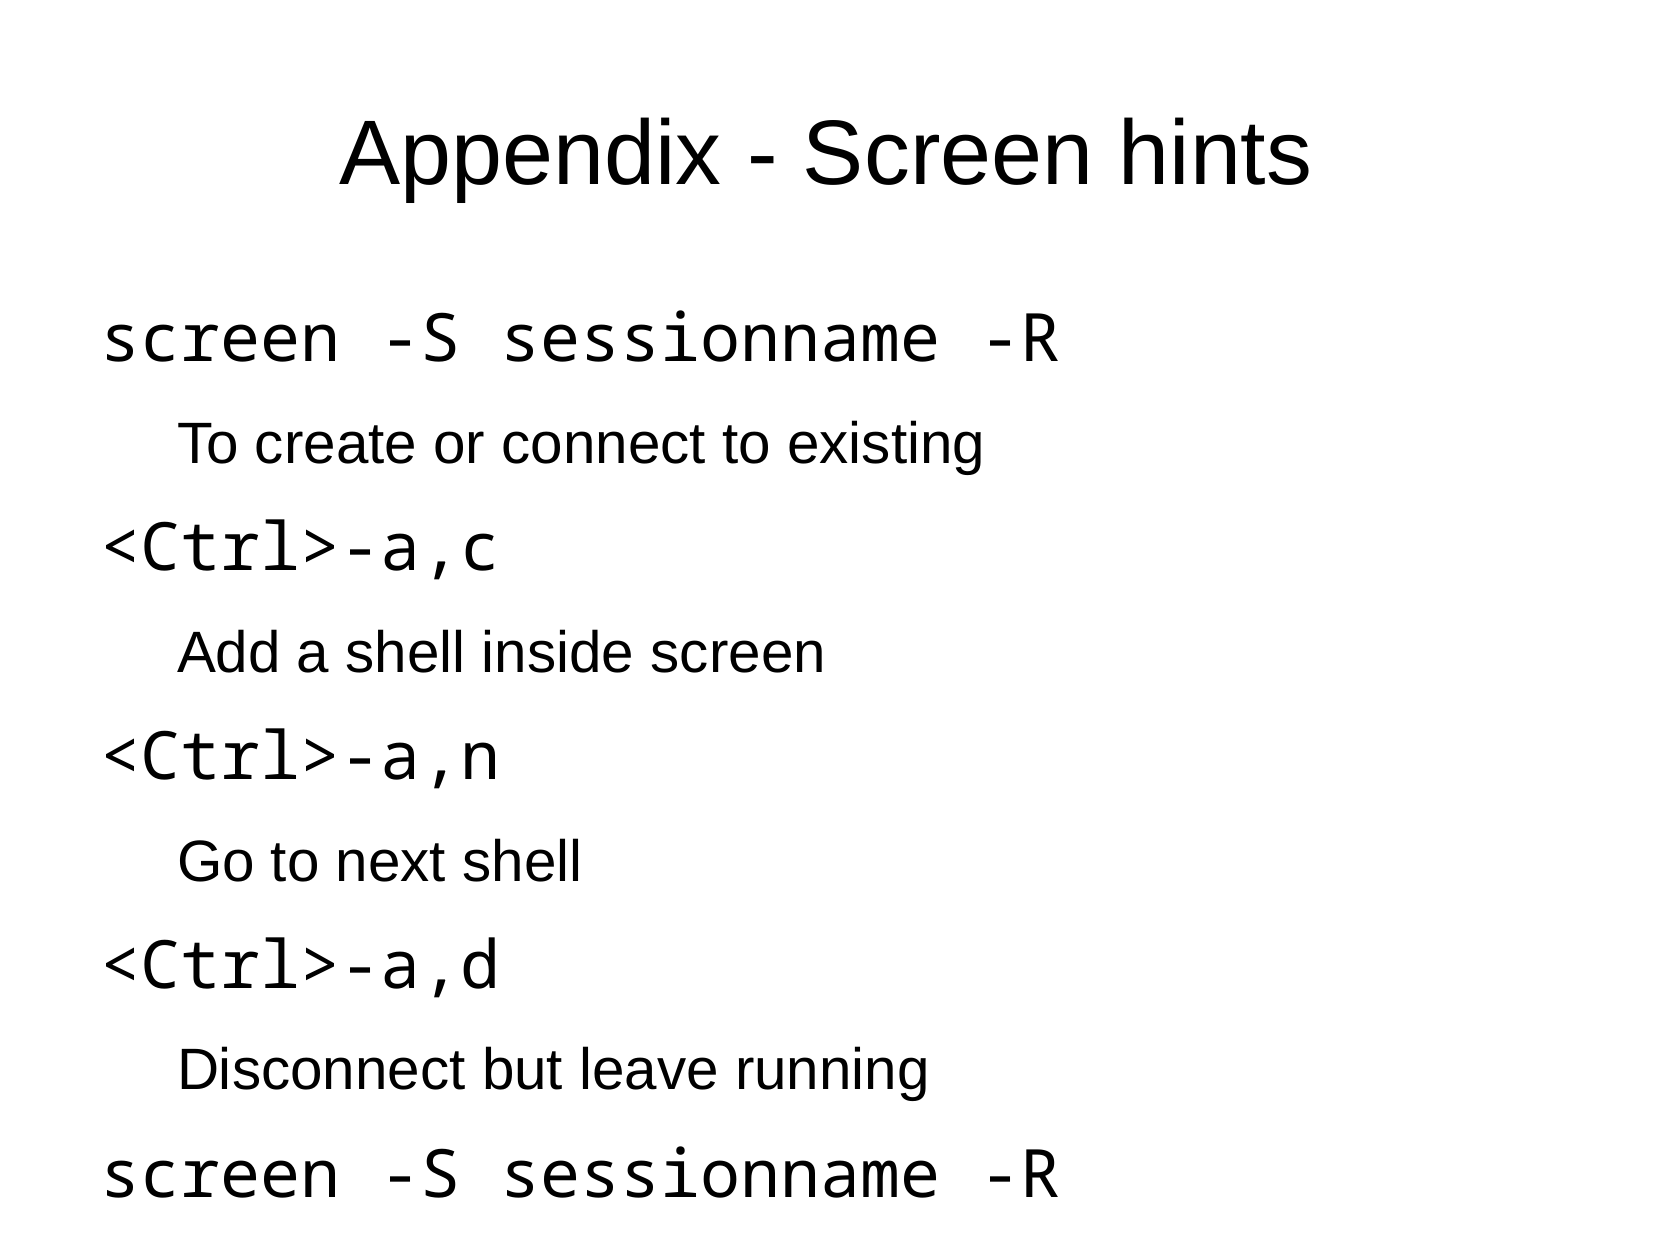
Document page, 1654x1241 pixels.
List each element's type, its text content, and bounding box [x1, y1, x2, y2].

title Appendix - Screen hints [82, 56, 1571, 250]
list screen -S sessionname -R To create or connect to existing <Ctrl>-a,c Add a shell inside screen <Ctrl>-a,n Go to next shell <Ctrl>-a,d Disconnect but leave running screen -S sessionname -R Reconnect later [82, 290, 1571, 1236]
